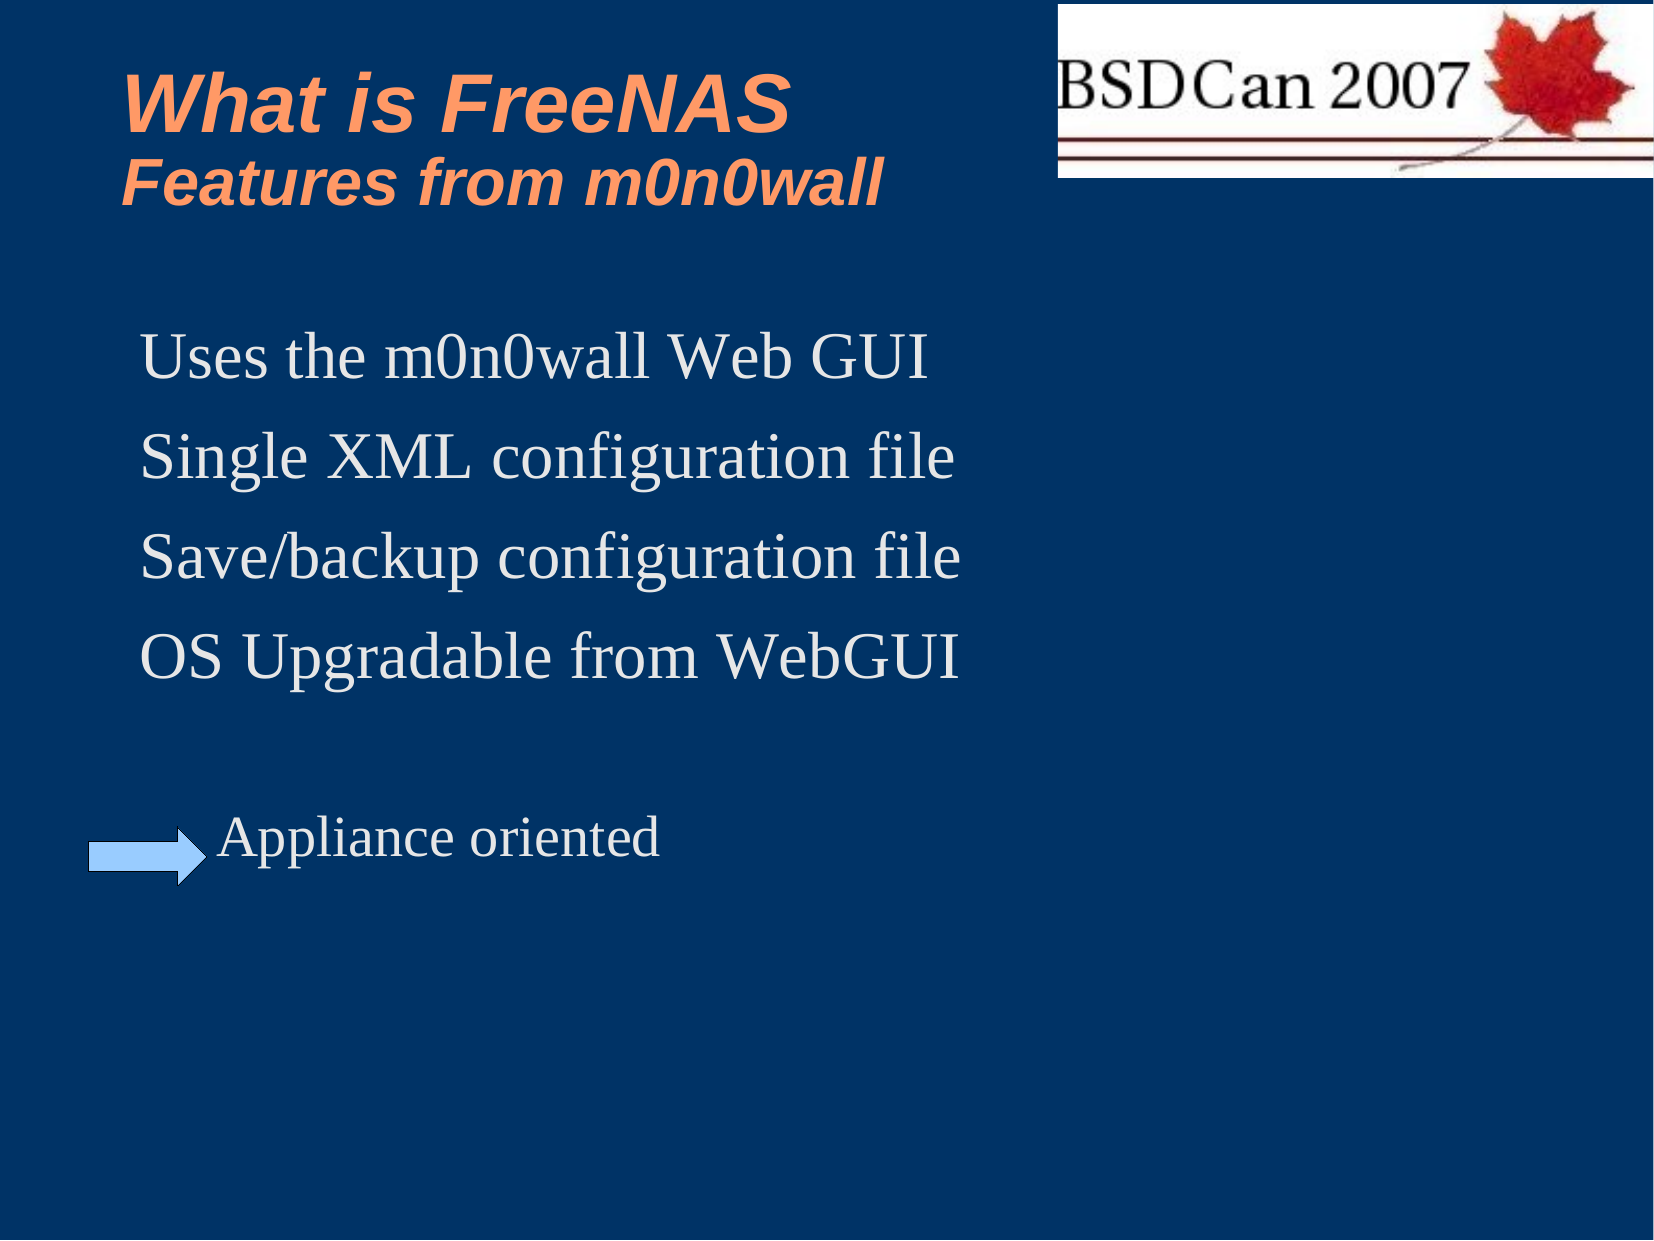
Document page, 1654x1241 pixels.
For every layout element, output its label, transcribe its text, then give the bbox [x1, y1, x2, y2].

text_box [88, 826, 207, 886]
list Uses the m0n0wall Web GUI Single XML configuration file Save/backup configuration file OS Upgradable from WebGUI Appliance oriented [121, 322, 1561, 874]
title What is FreeNAS Features from m0n0wall [121, 46, 1534, 237]
picture [1057, 4, 1654, 178]
